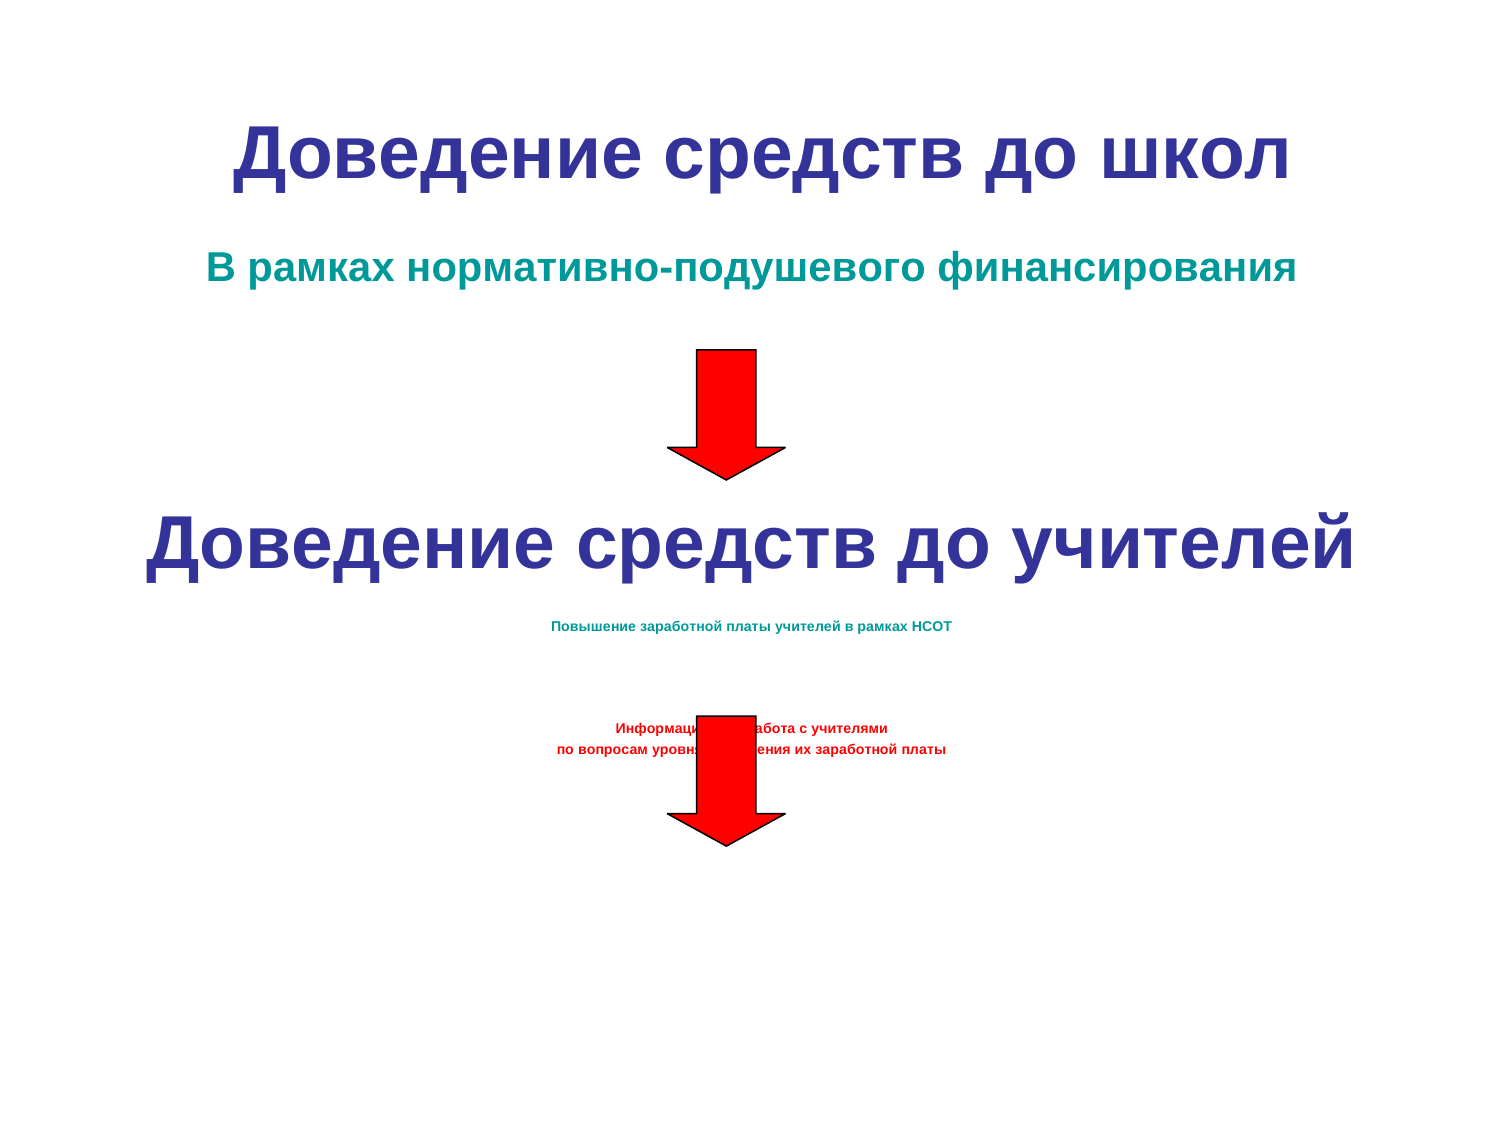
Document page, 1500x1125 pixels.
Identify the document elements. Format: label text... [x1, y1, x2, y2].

text_box В рамках нормативно-подушевого финансирования [76, 231, 1427, 343]
text_box [667, 349, 786, 480]
text_box [667, 716, 786, 847]
text_box Доведение средств до школ [88, 78, 1439, 220]
text_box Повышение заработной платы учителей в рамках НСОТ Информационная работа с учителями по вопросам уровня повышения их заработной платы [76, 610, 1427, 768]
text_box Доведение средств до учителей [76, 467, 1427, 610]
